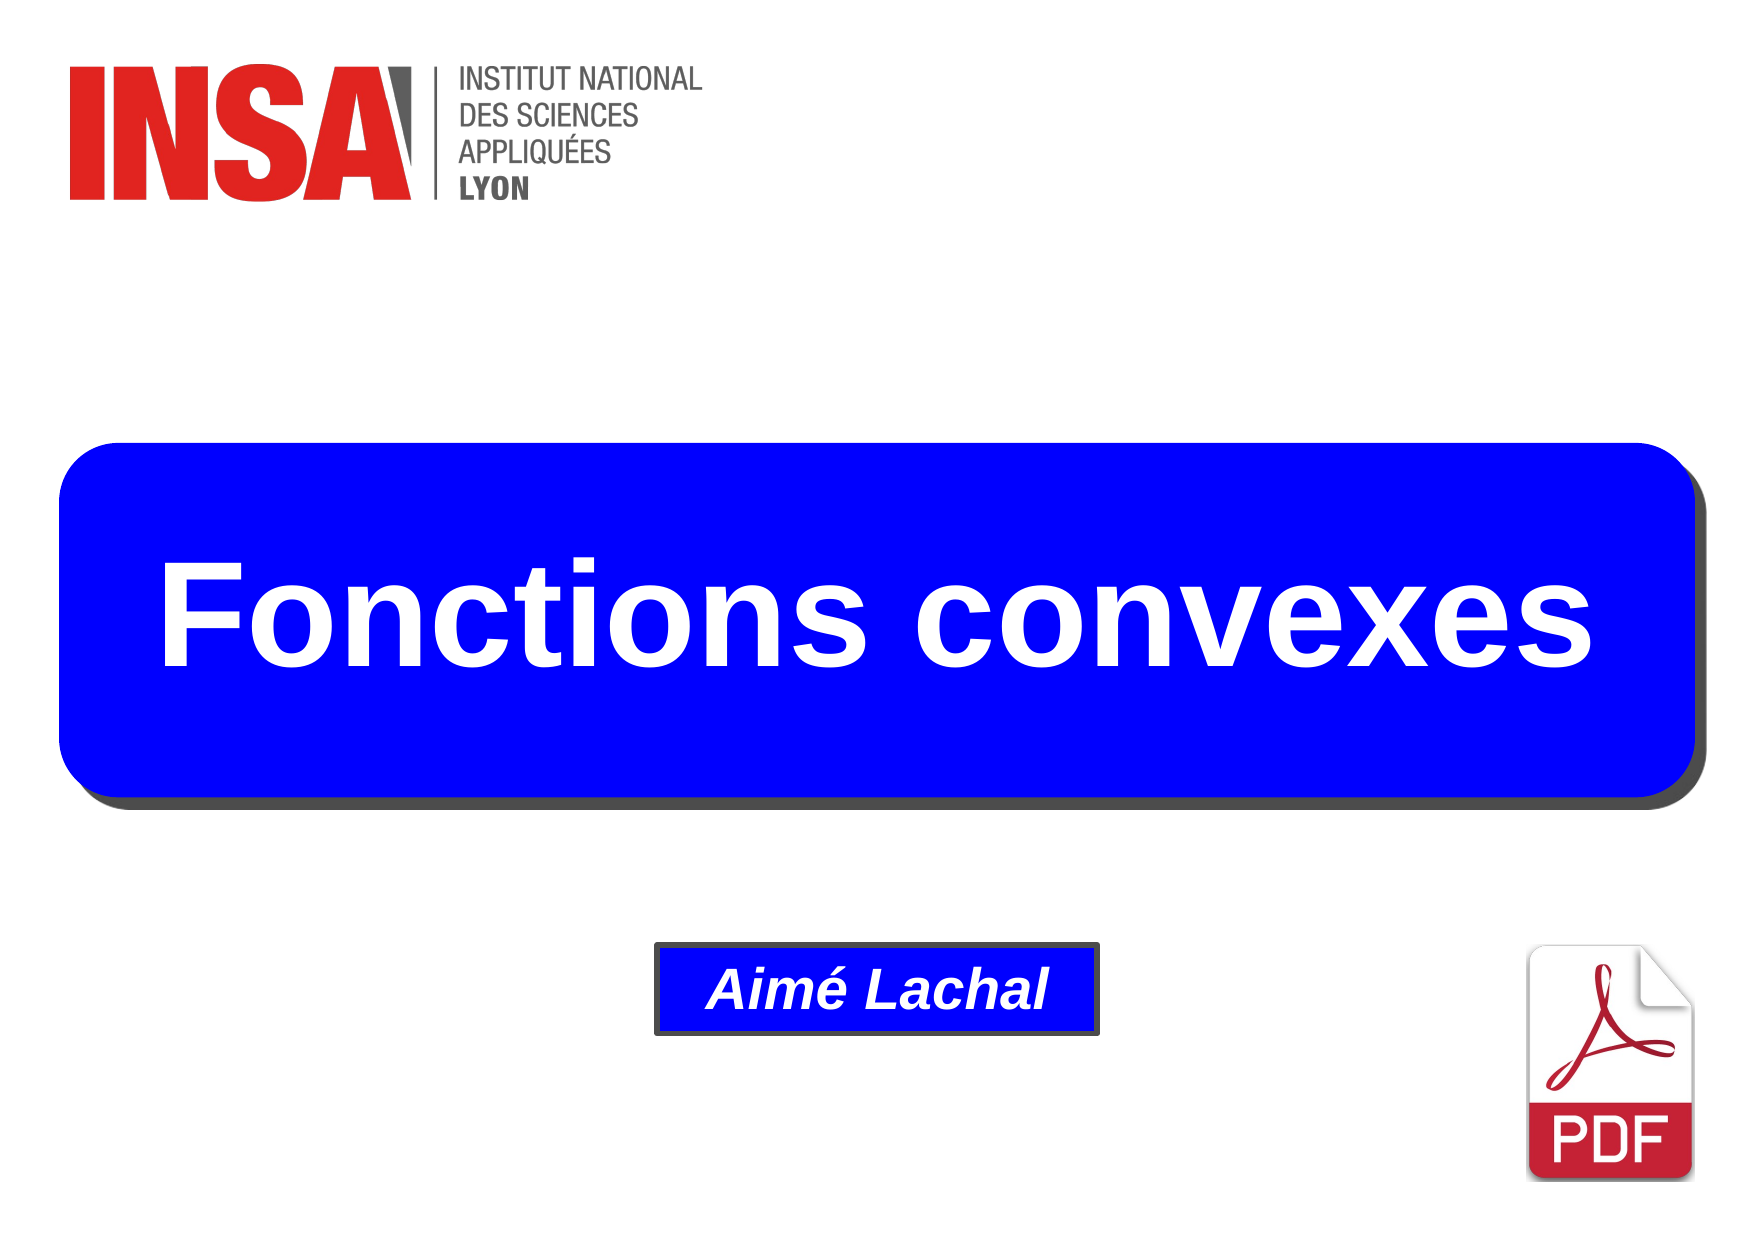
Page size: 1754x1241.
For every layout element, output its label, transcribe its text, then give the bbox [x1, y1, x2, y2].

title Aimé Lachal [657, 944, 1098, 1034]
text_box Fonctions convexes [59, 442, 1695, 798]
picture [1526, 944, 1695, 1182]
picture [59, 58, 713, 207]
